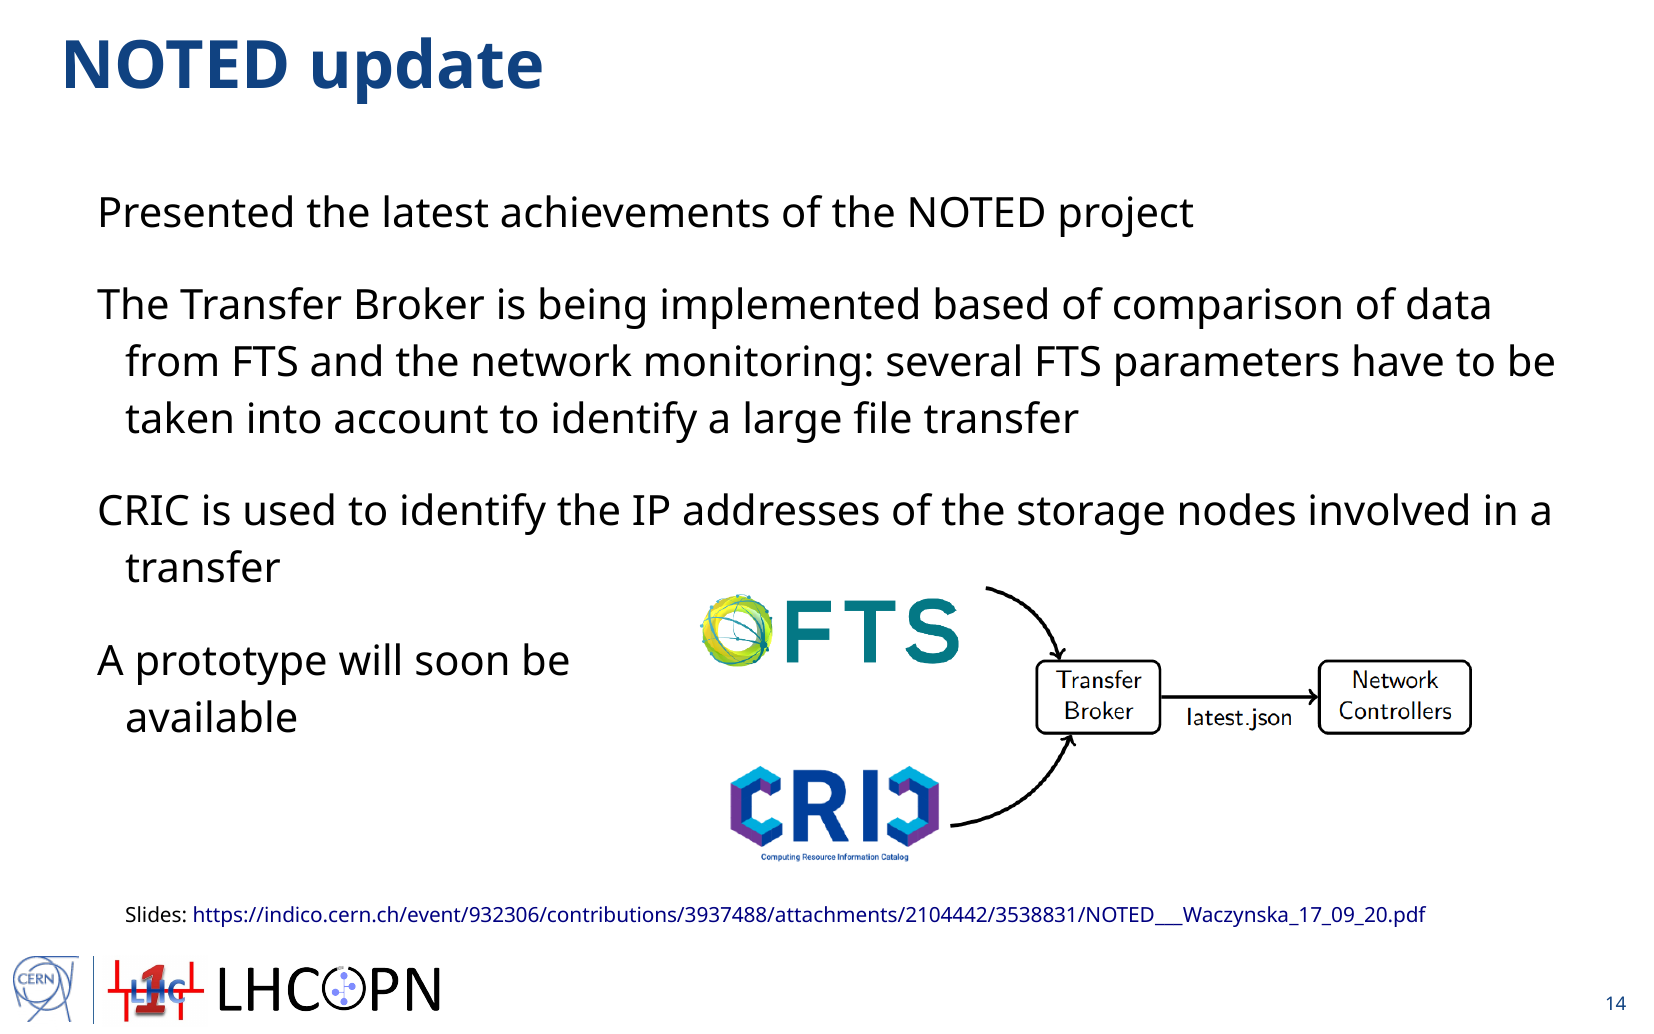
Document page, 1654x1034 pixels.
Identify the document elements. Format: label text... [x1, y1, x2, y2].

picture [13, 956, 79, 1032]
title NOTED update [60, 0, 1528, 138]
text_box Presented the latest achievements of the NOTED project The Transfer Broker is being implemented based of comparison of data from FTS and the network monitoring: several FTS parameters have to be taken into account to identify a large file transfer CRIC is used to identify the IP addresses of the storage nodes involved in a transfer A prototype will soon be available Slides: https://indico.cern.ch/event/932306/contributions/3937488/attachments/2104442/3538831/NOTED___Waczynska_17_09_20.pdf [82, 174, 1578, 1034]
